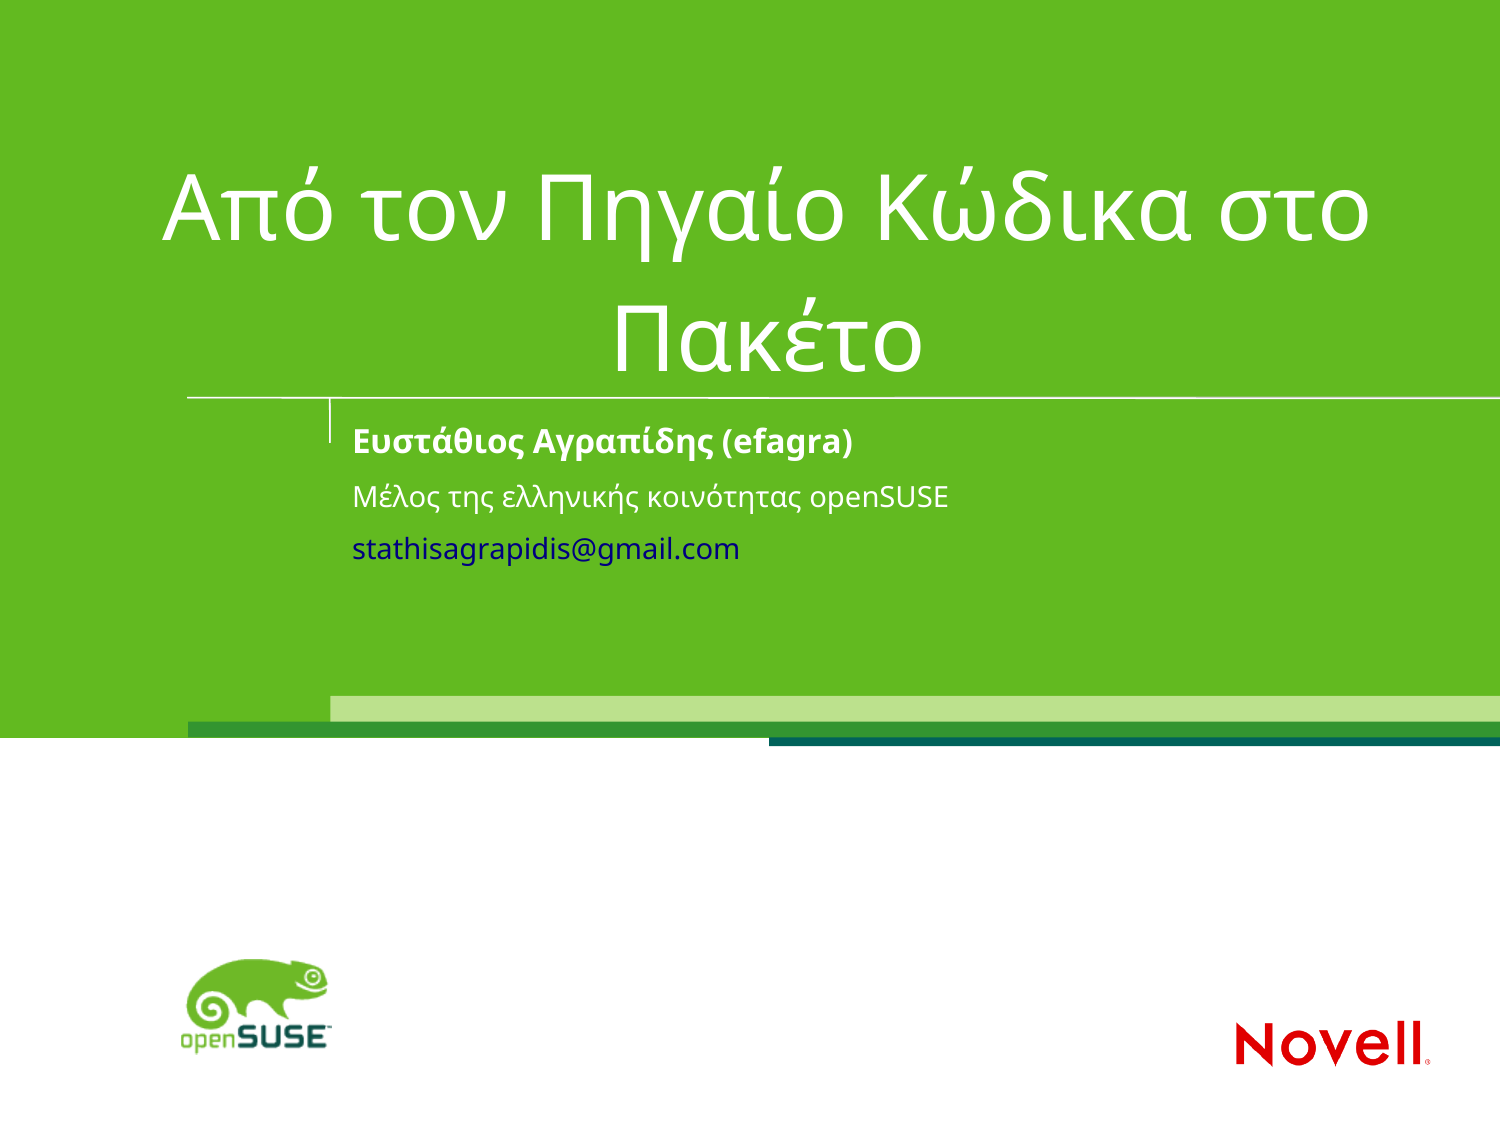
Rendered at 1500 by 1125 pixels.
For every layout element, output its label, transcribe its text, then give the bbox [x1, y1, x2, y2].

title Από τον Πηγαίο Κώδικα στο Πακέτο [161, 148, 1475, 399]
picture [1227, 1013, 1438, 1074]
subtitle Ευστάθιος Αγραπίδης (efagra) Μέλος της ελληνικής κοινότητας openSUSE stathisagrapidis@gmail.com [352, 425, 1260, 557]
picture [181, 959, 332, 1055]
